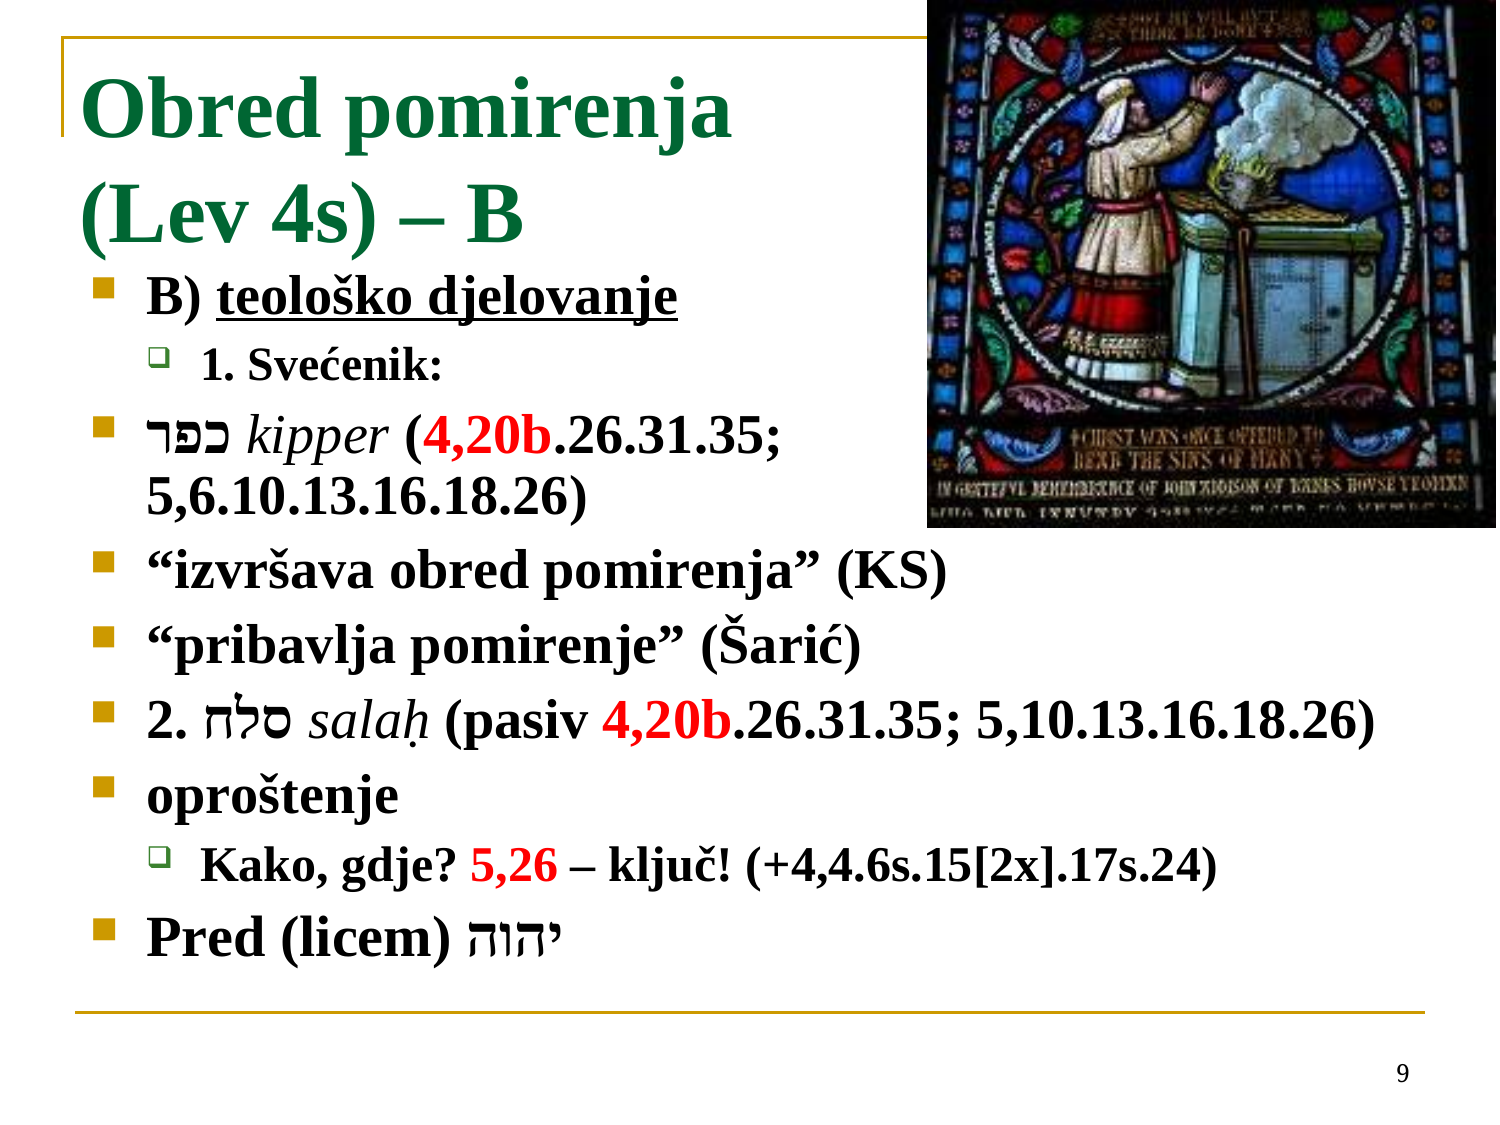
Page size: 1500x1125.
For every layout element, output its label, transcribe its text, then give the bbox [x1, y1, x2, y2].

list B) teološko djelovanje 1. Svećenik: כפר kipper (4,20b.26.31.35; 5,6.10.13.16.18.26) “izvršava obred pomirenja” (KS) “pribavlja pomirenje” (Šarić) 2. סלח salaḥ (pasiv 4,20b.26.31.35; 5,10.13.16.18.26) oproštenje Kako, gdje? 5,26 – ključ! (+4,4.6s.15[2x].17s.24) Pred (licem) יהוה [75, 258, 1415, 1006]
title Obred pomirenja (Lev 4s) – B [64, 42, 927, 143]
picture [927, 0, 1496, 528]
text_box <number> [1074, 1024, 1426, 1100]
